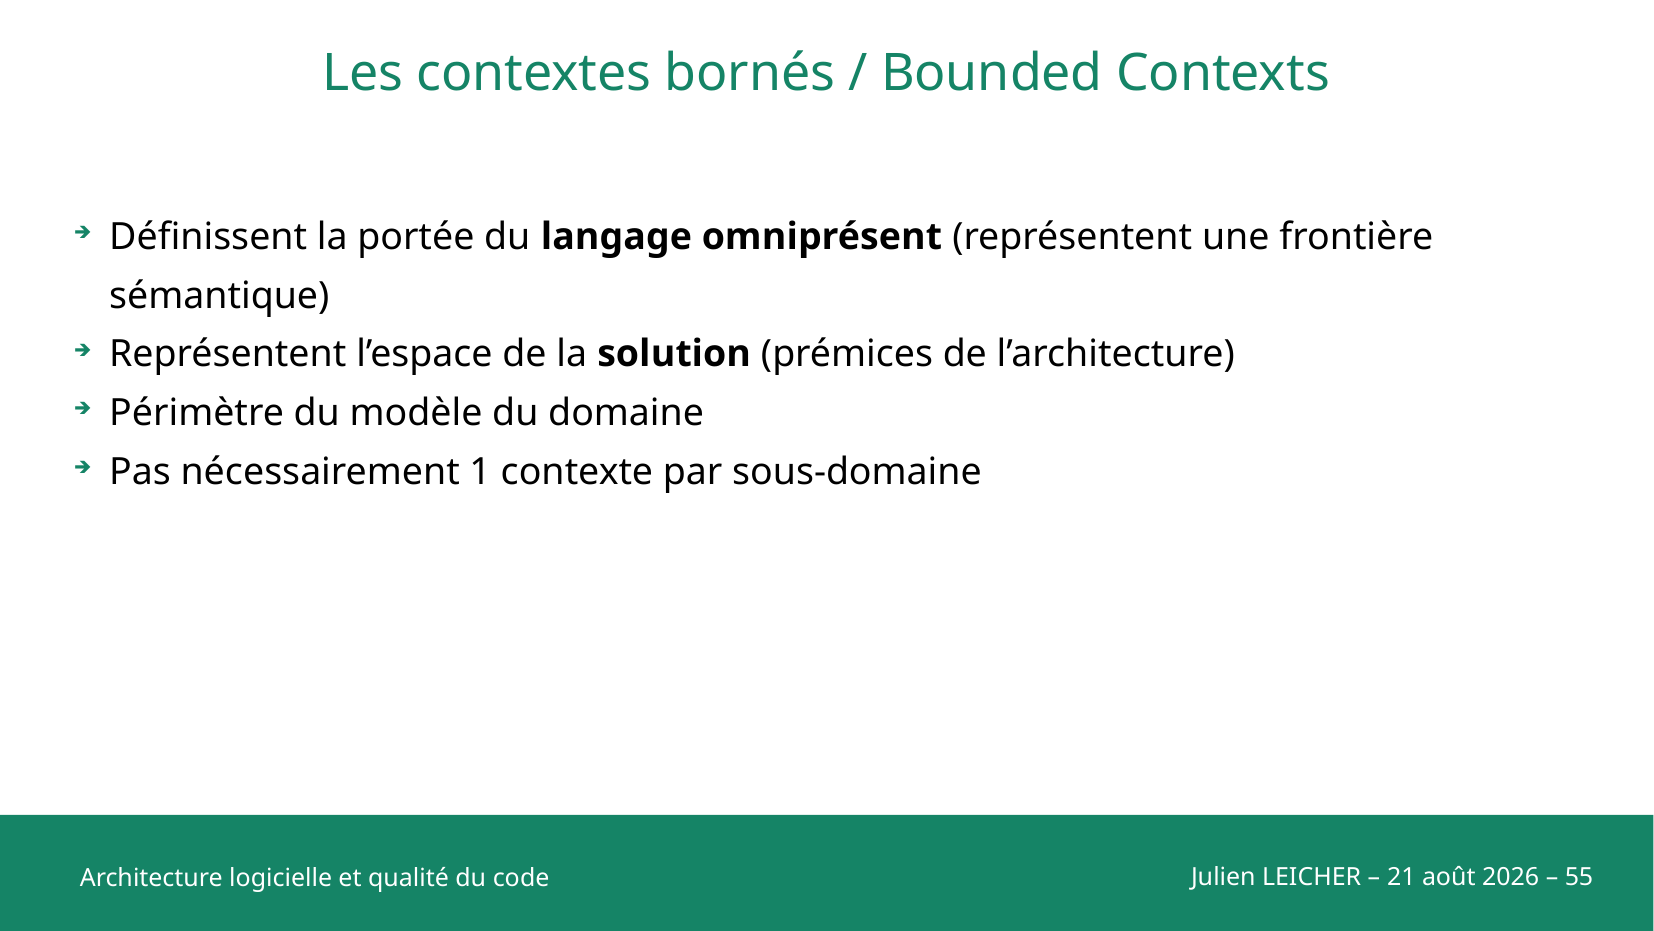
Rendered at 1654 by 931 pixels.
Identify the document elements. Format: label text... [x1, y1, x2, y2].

text_box Les contextes bornés / Bounded Contexts [0, 27, 1654, 113]
text_box Julien LEICHER – 7 mars 2022 – <numéro> [0, 814, 1654, 931]
text_box Définissent la portée du langage omniprésent (représentent une frontière sémantique) Représentent l’espace de la solution (prémices de l’architecture) Périmètre du modèle du domaine Pas nécessairement 1 contexte par sous-domaine [59, 194, 1595, 678]
text_box Architecture logicielle et qualité du code [64, 852, 798, 898]
